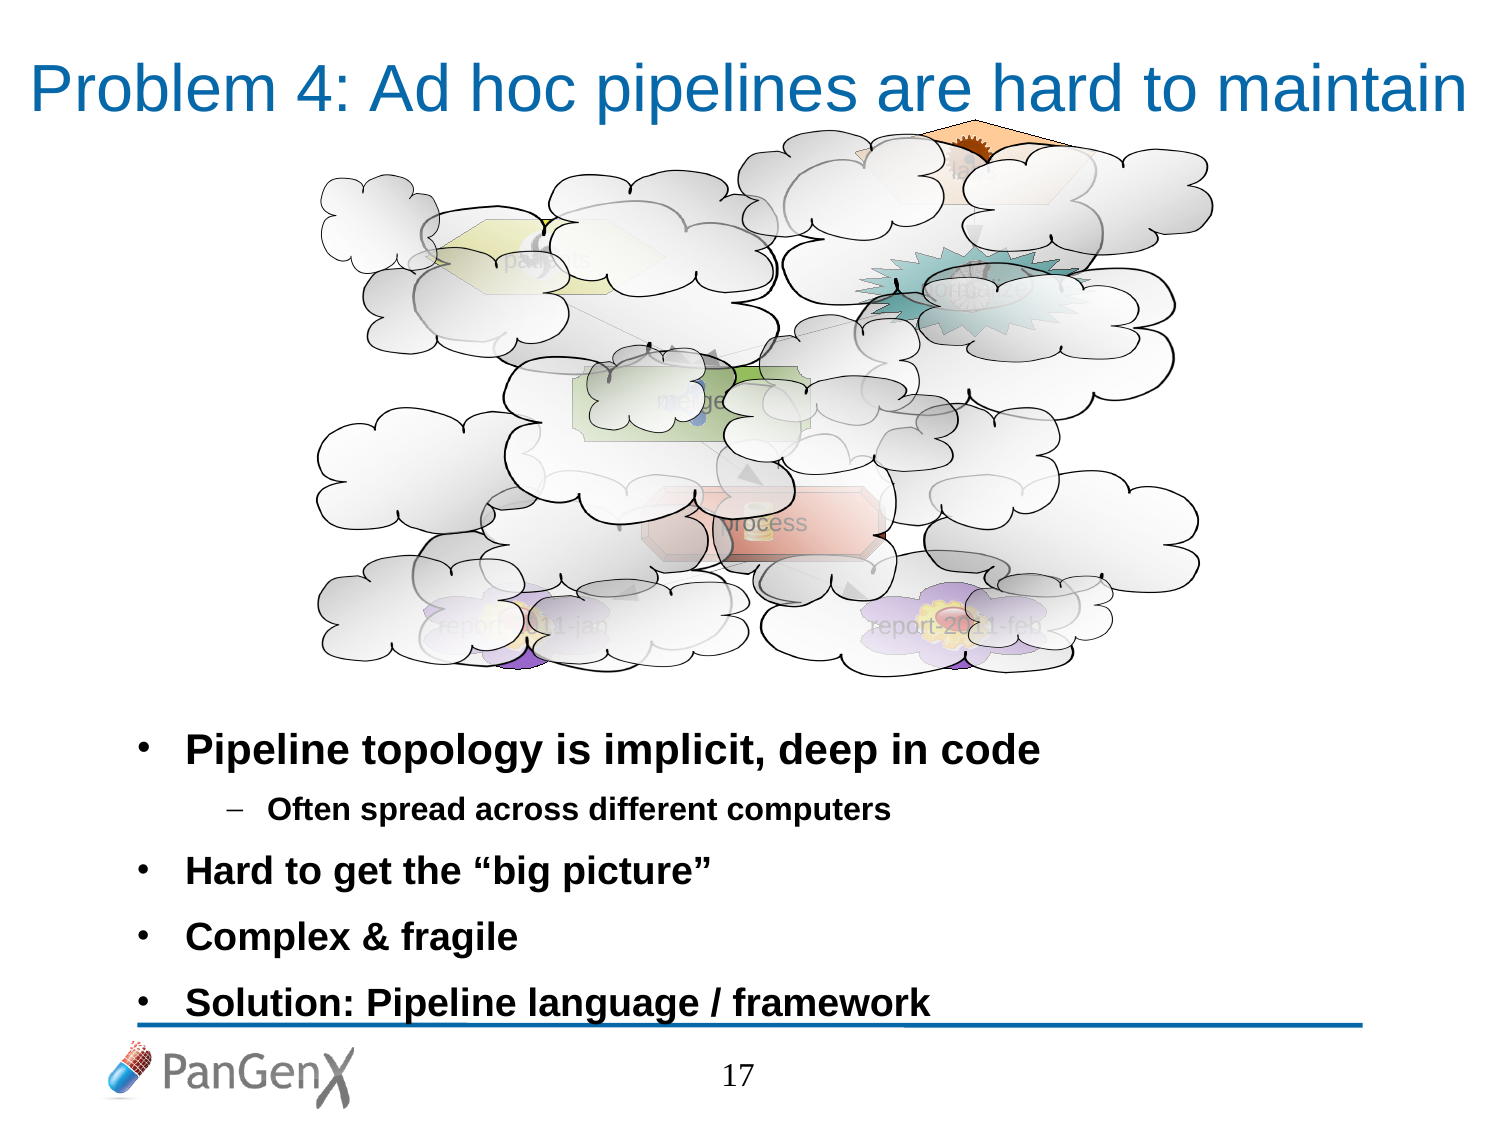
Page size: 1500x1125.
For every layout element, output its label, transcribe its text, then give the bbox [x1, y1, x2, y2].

picture [315, 104, 1216, 691]
picture [89, 1041, 354, 1109]
list Pipeline topology is implicit, deep in code Often spread across different computers Hard to get the “big picture” Complex & fragile Solution: Pipeline language / framework [115, 705, 1387, 1036]
title Problem 4: Ad hoc pipelines are hard to maintain [0, 0, 1500, 156]
